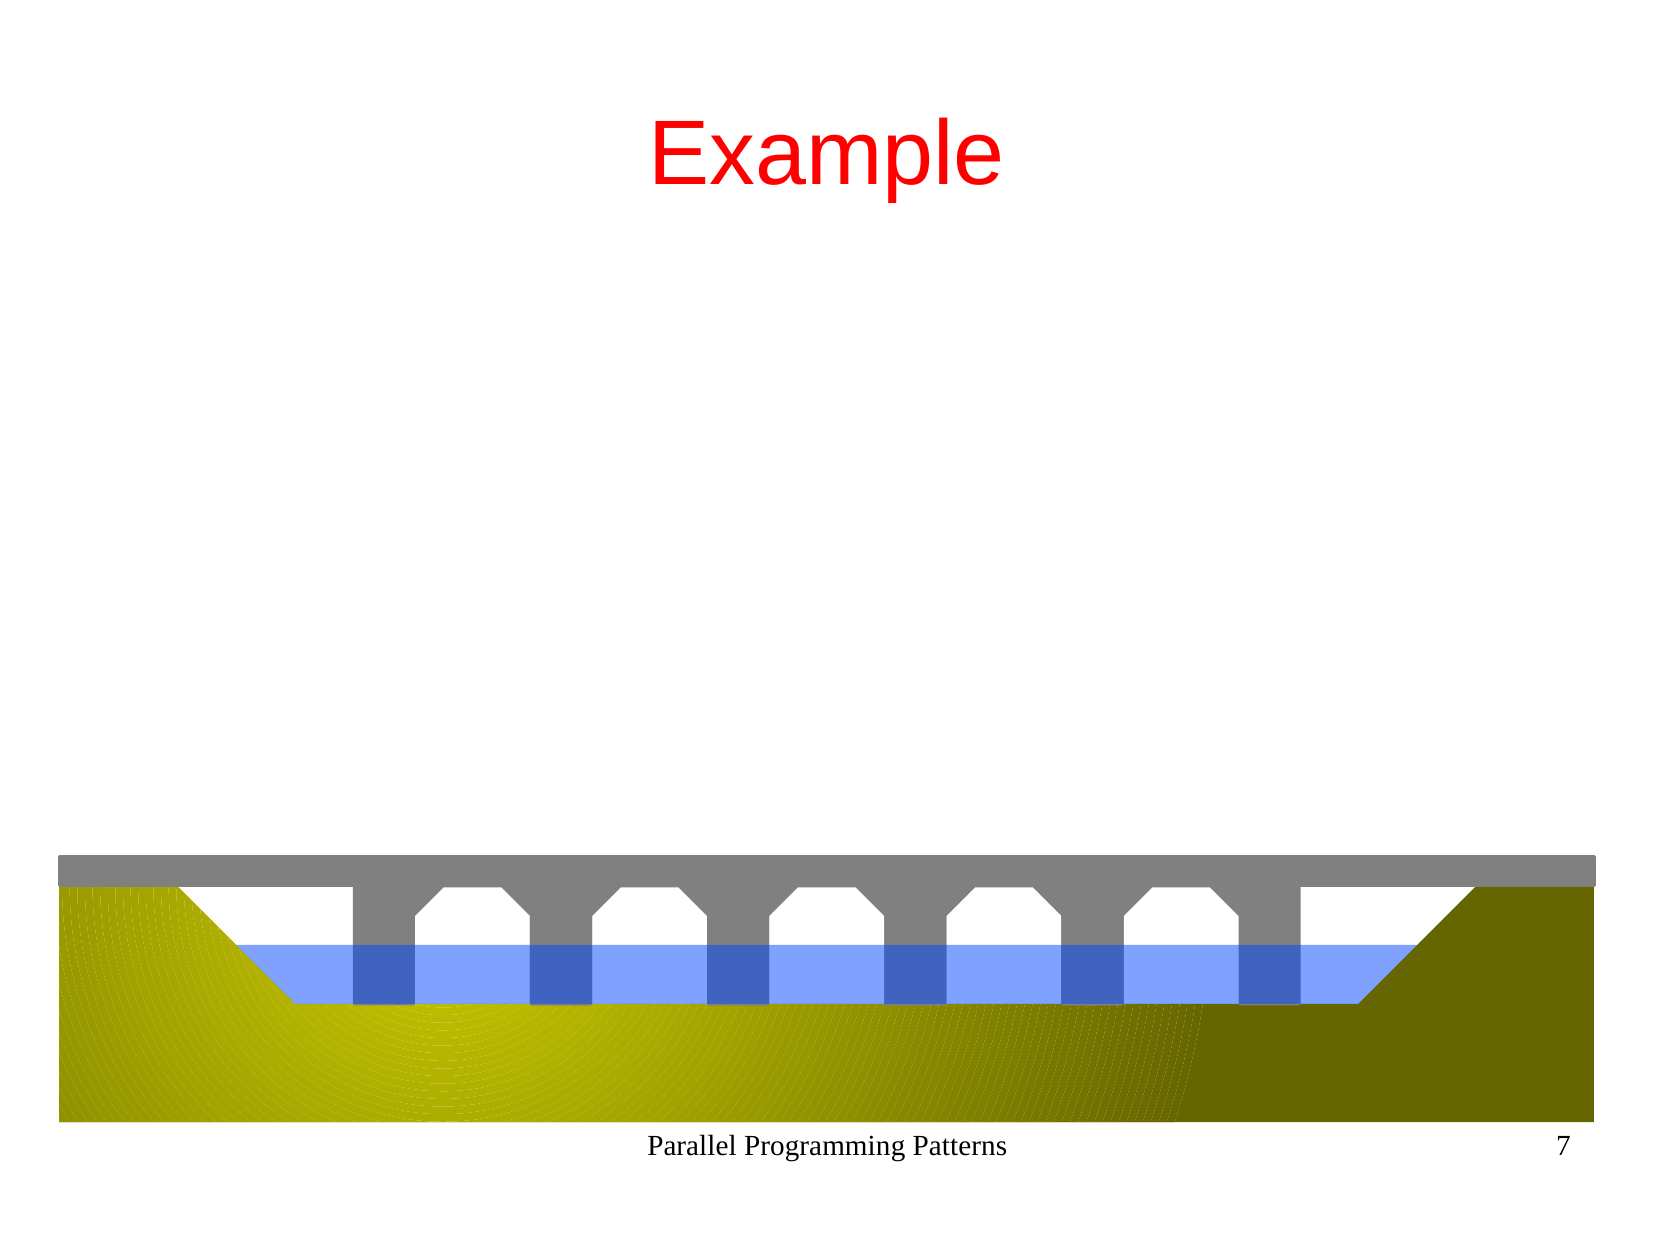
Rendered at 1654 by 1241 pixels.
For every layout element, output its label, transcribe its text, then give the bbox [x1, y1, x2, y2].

title Example [82, 49, 1571, 257]
text_box [59, 856, 1595, 1123]
